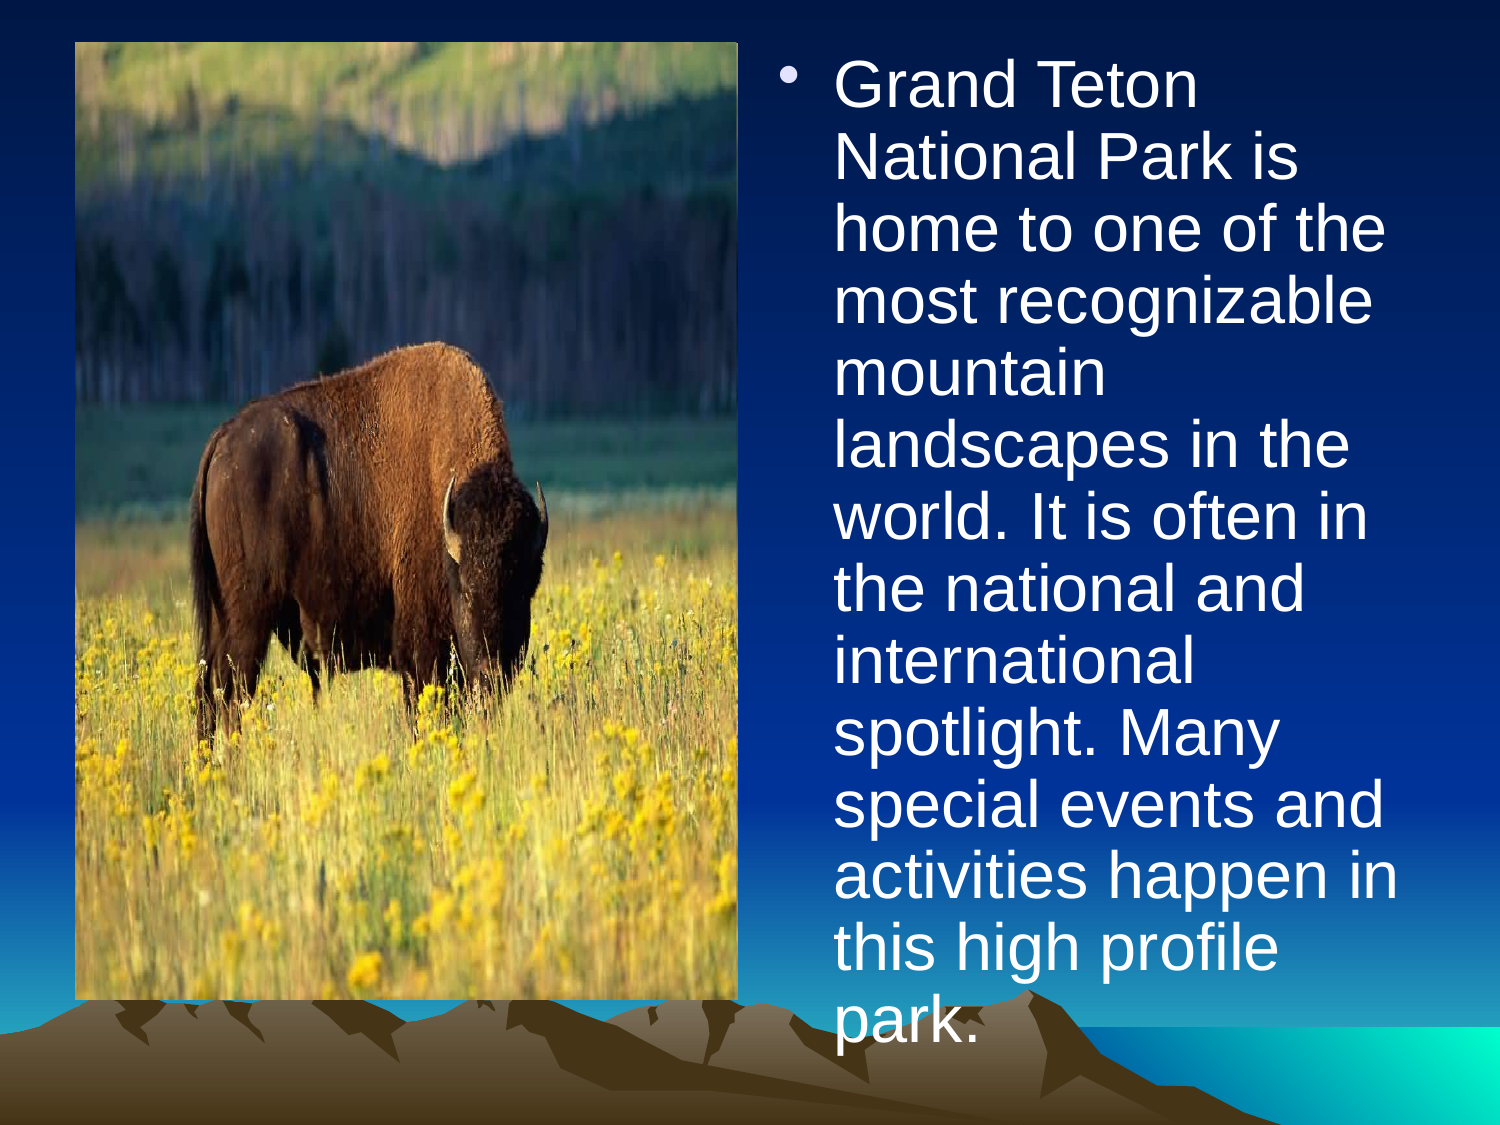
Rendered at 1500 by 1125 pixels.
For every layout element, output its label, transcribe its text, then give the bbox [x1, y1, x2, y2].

list Grand Teton National Park is home to one of the most recognizable mountain landscapes in the world. It is often in the national and international spotlight. Many special events and activities happen in this high profile park. [762, 42, 1425, 1000]
picture [75, 42, 738, 1000]
